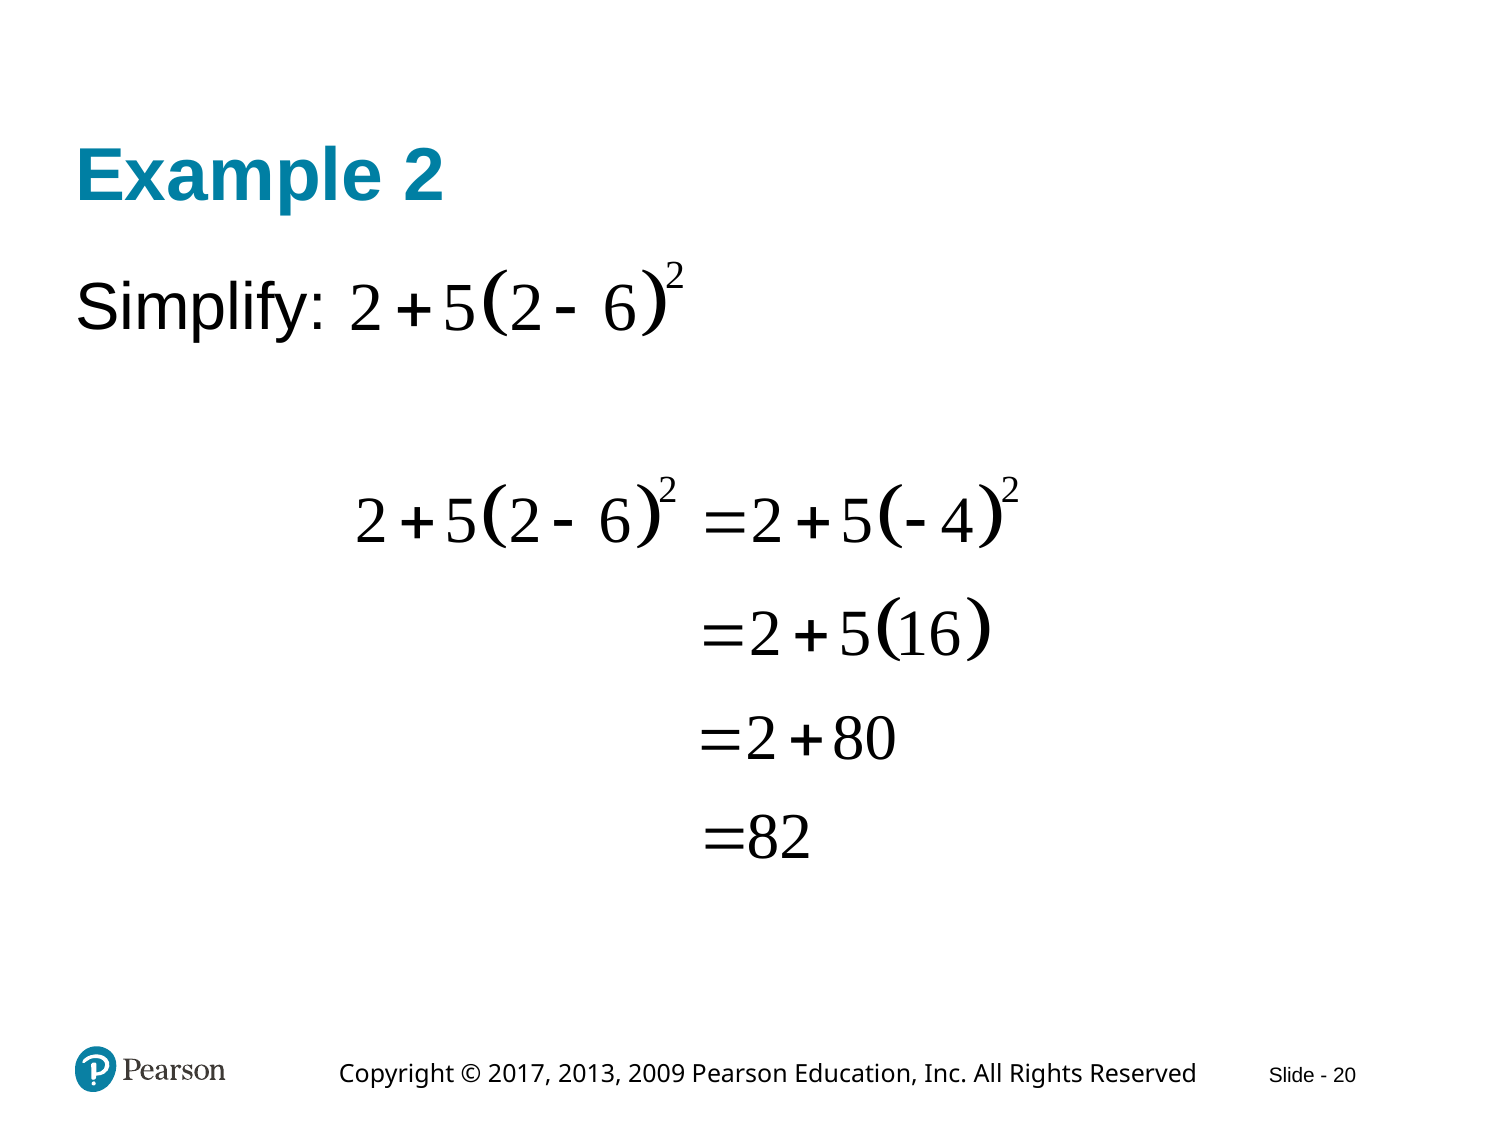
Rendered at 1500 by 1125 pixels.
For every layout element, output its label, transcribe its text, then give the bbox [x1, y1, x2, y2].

title Example 2 [75, 35, 1425, 216]
chart [690, 708, 901, 768]
chart [344, 250, 691, 363]
list Simplify: [75, 262, 338, 341]
chart [692, 592, 990, 686]
chart [350, 465, 1025, 573]
chart [694, 806, 817, 867]
